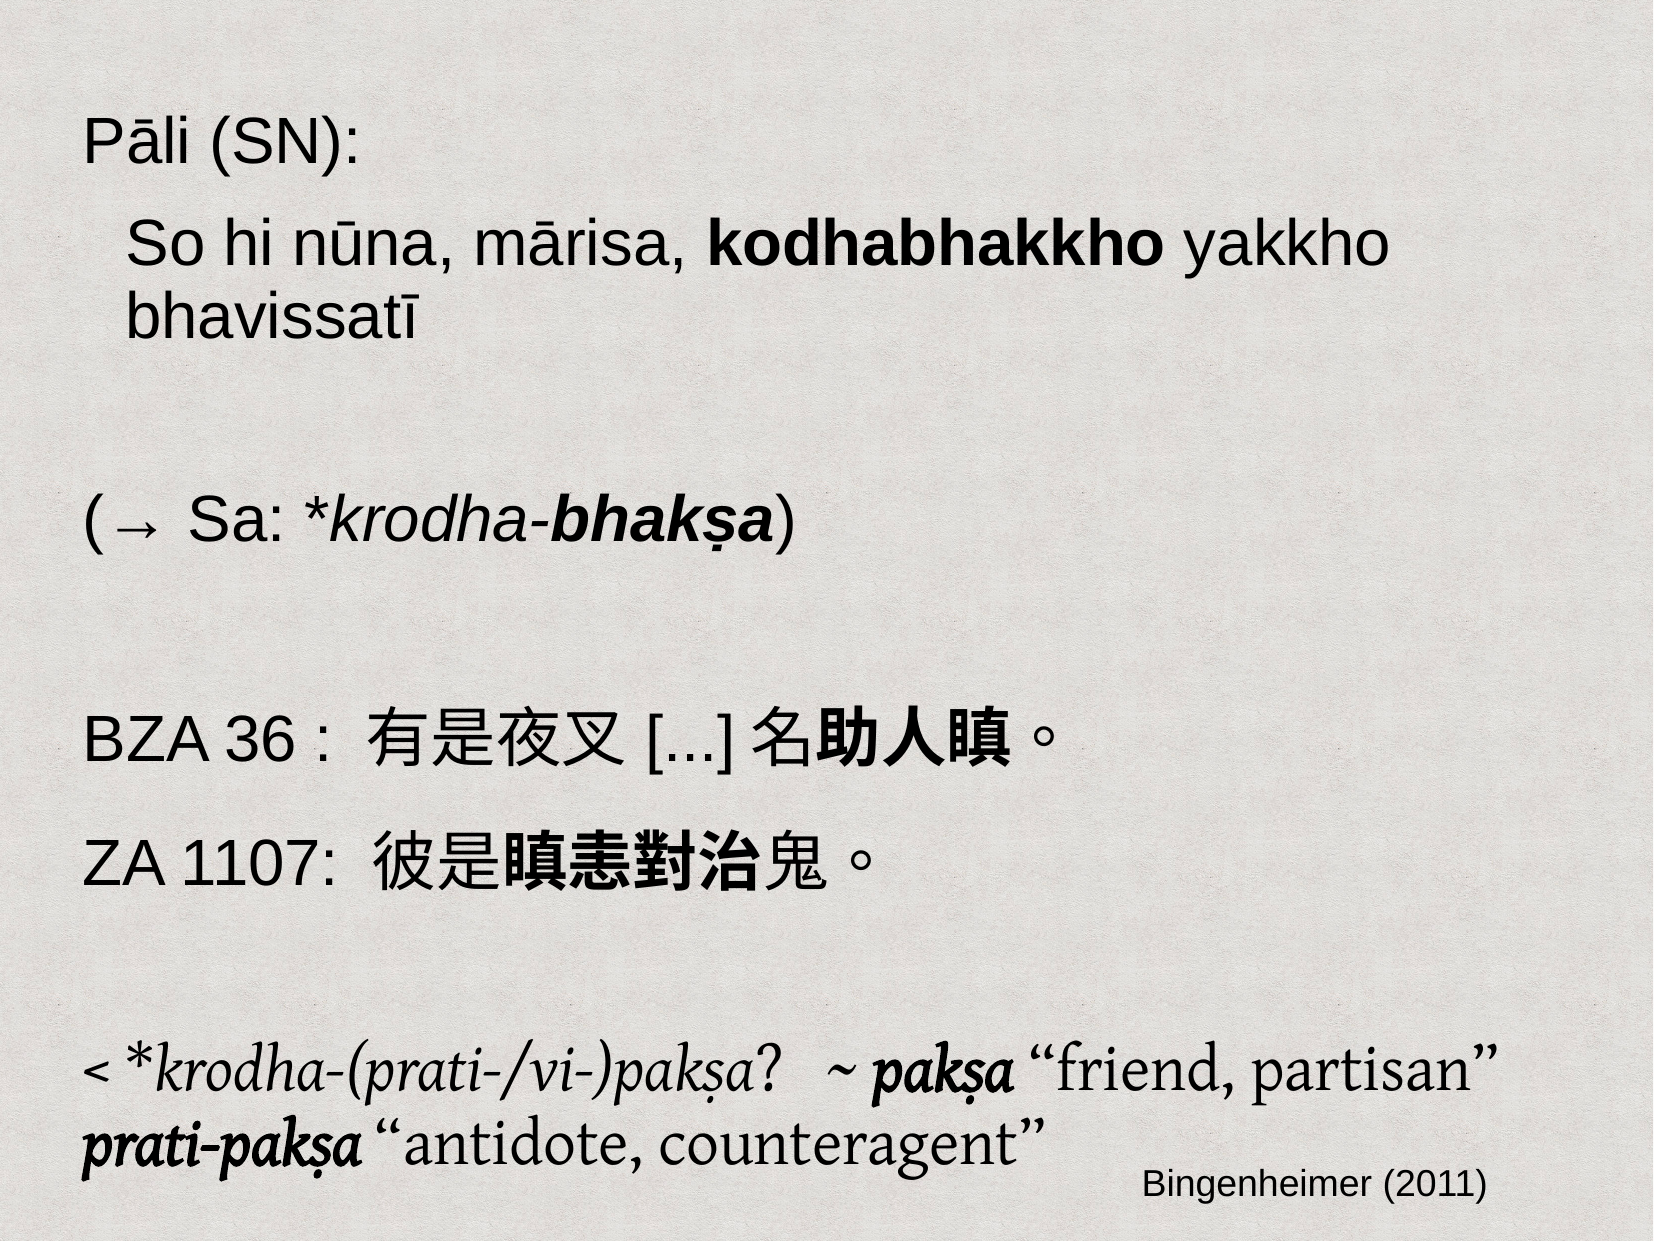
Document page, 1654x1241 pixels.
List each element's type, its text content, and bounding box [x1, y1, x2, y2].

text_box Bingenheimer (2011) [1126, 1155, 1601, 1213]
picture [0, 0, 1654, 1241]
list Pāli (SN): So hi nūna, mārisa, kodhabhakkho yakkho bhavissatī (→ Sa: *krodha-bhakṣa) BZA 36 : 有是夜叉[...]名助人瞋。 ZA 1107: 彼是瞋恚對治鬼。 < *krodha-(prati-/vi-)pakṣa? ~ pakṣa “friend, partisan” prati-pakṣa “antidote, counteragent” [82, 105, 1571, 1189]
